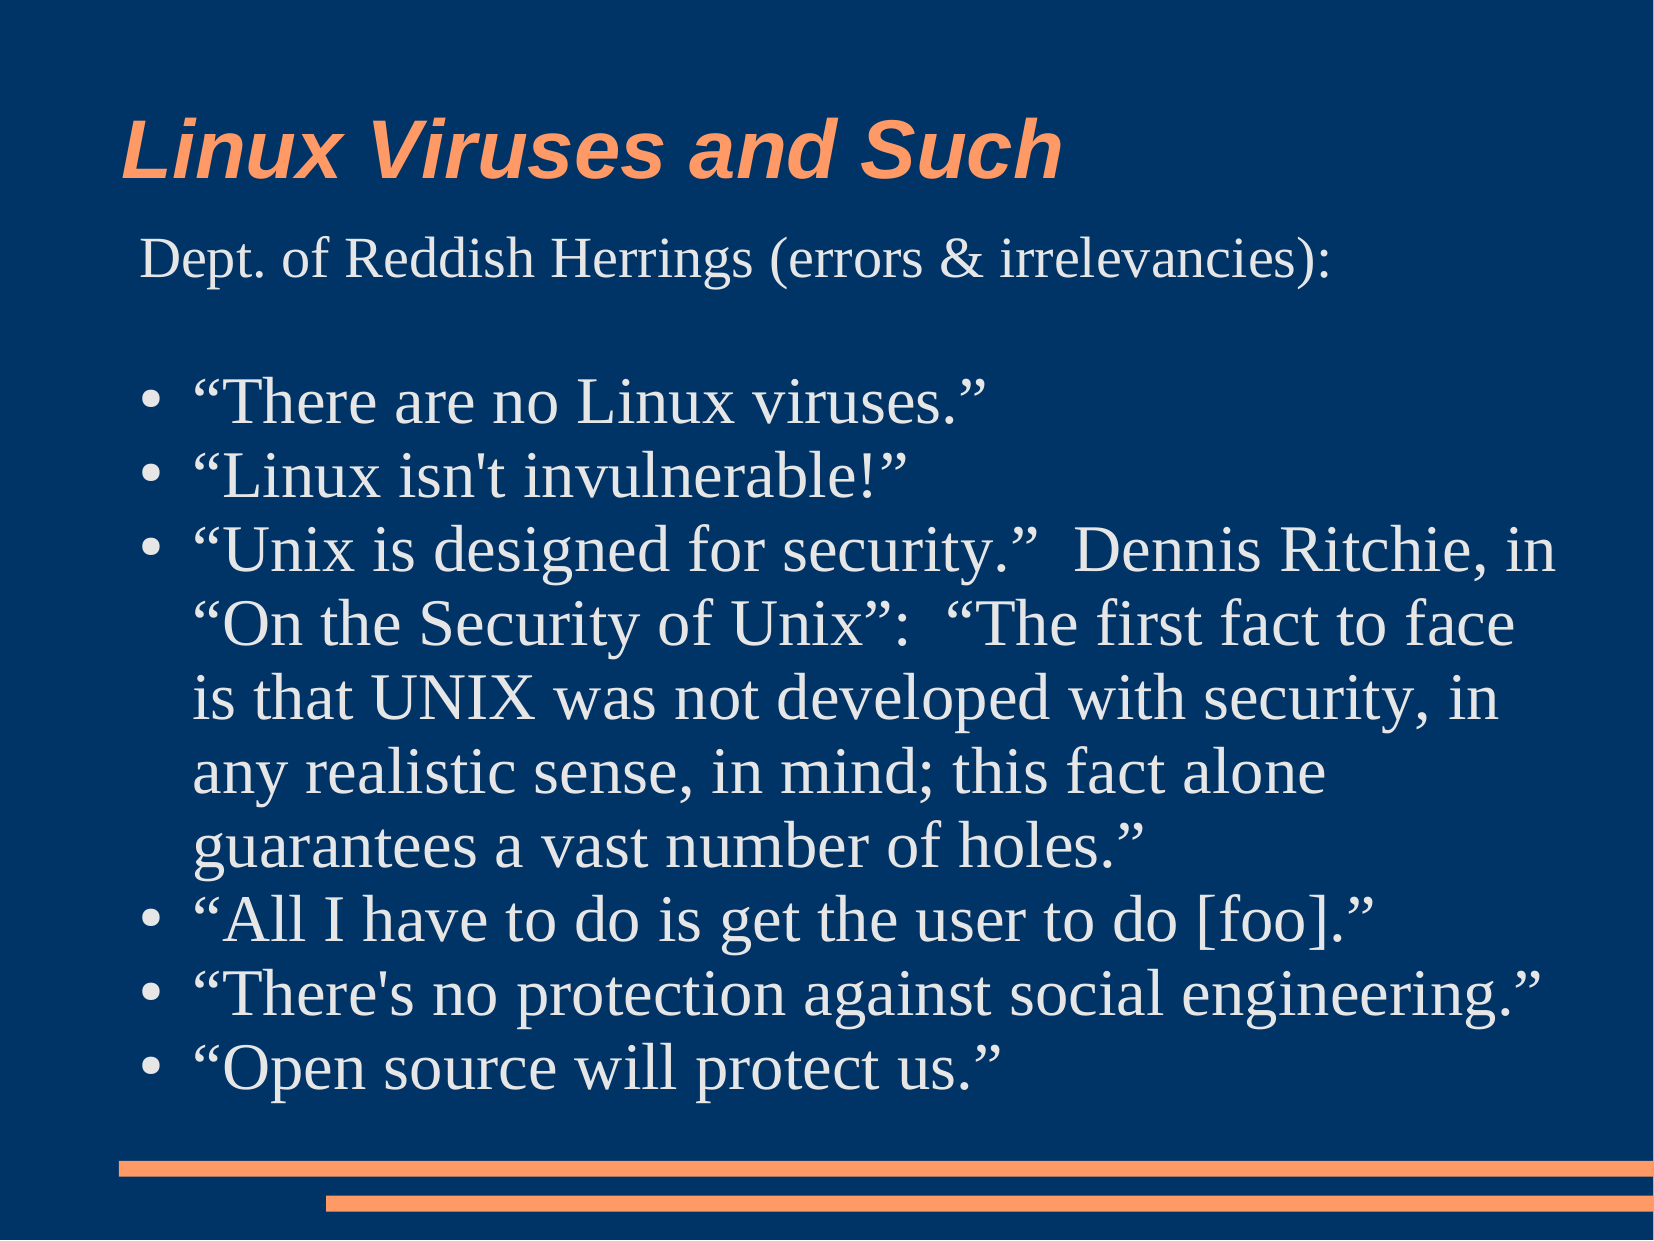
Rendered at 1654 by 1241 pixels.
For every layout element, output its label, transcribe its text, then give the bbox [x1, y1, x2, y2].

list Dept. of Reddish Herrings (errors & irrelevancies): “There are no Linux viruses.” “Linux isn't invulnerable!” “Unix is designed for security.” Dennis Ritchie, in “On the Security of Unix”: “The first fact to face is that UNIX was not developed with security, in any realistic sense, in mind; this fact alone guarantees a vast number of holes.” “All I have to do is get the user to do [foo].” “There's no protection against social engineering.” “Open source will protect us.” [121, 225, 1561, 1132]
title Linux Viruses and Such [121, 46, 1534, 225]
